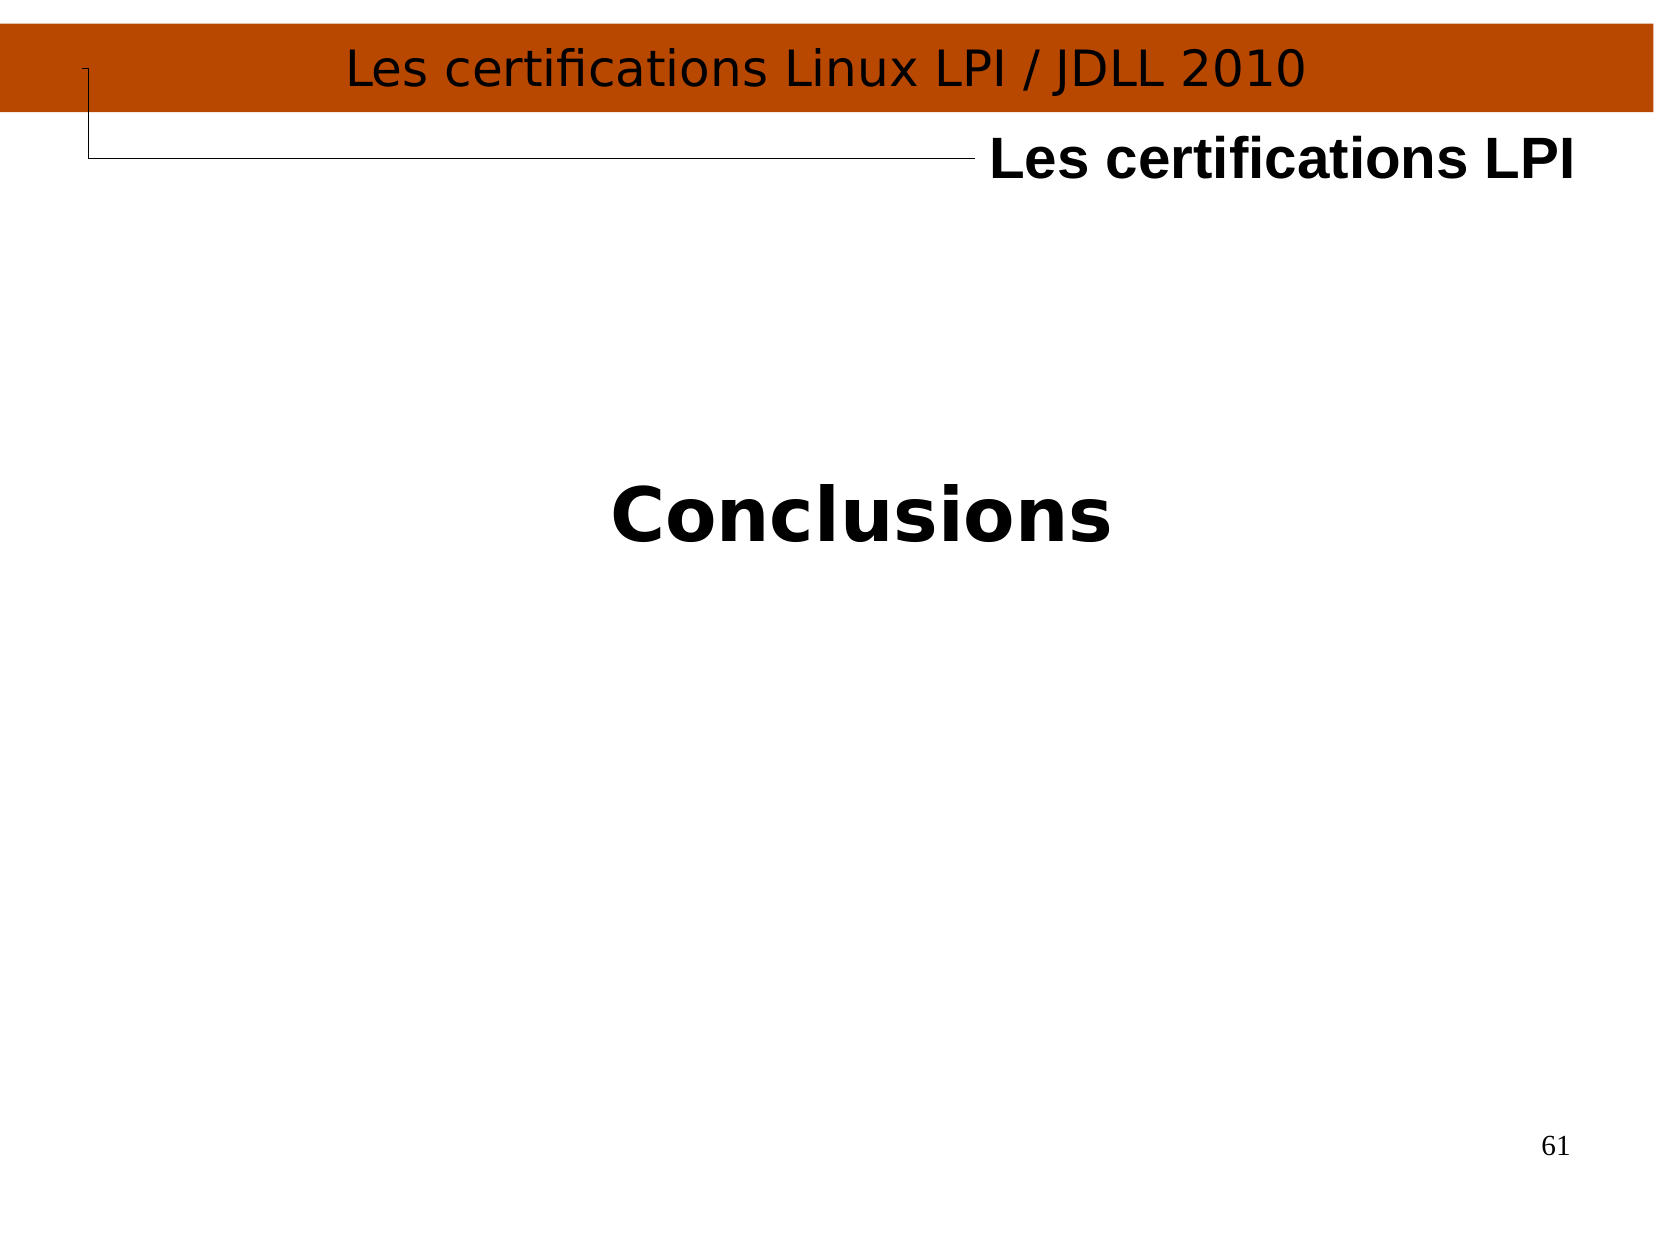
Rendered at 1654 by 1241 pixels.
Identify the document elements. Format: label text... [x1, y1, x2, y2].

text_box Les certifications LPI [974, 118, 1654, 198]
text_box [0, 23, 1654, 113]
list Conclusions [82, 472, 1571, 1047]
title Les certifications Linux LPI / JDLL 2010 [82, 39, 1571, 99]
